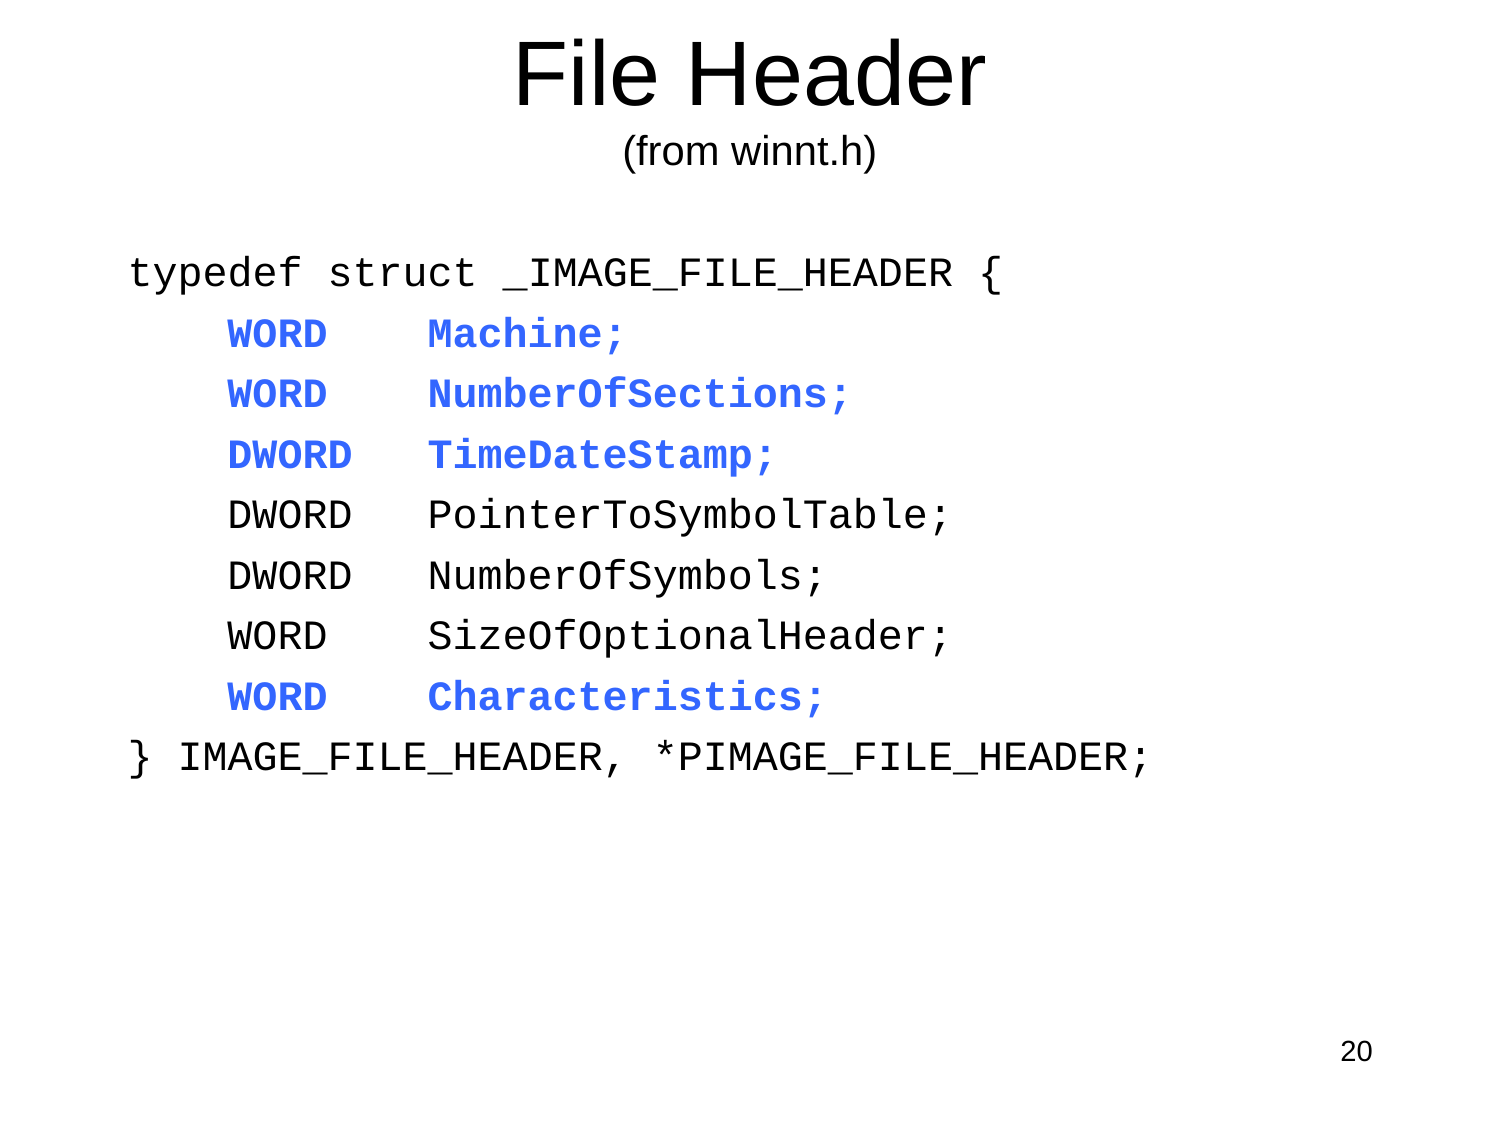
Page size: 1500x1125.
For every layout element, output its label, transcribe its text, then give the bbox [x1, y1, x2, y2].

title File Header (from winnt.h) [0, 0, 1500, 188]
text_box <number> [1074, 1025, 1388, 1101]
list typedef struct _IMAGE_FILE_HEADER { WORD Machine; WORD NumberOfSections; DWORD TimeDateStamp; DWORD PointerToSymbolTable; DWORD NumberOfSymbols; WORD SizeOfOptionalHeader; WORD Characteristics; } IMAGE_FILE_HEADER, *PIMAGE_FILE_HEADER; [112, 237, 1388, 1051]
